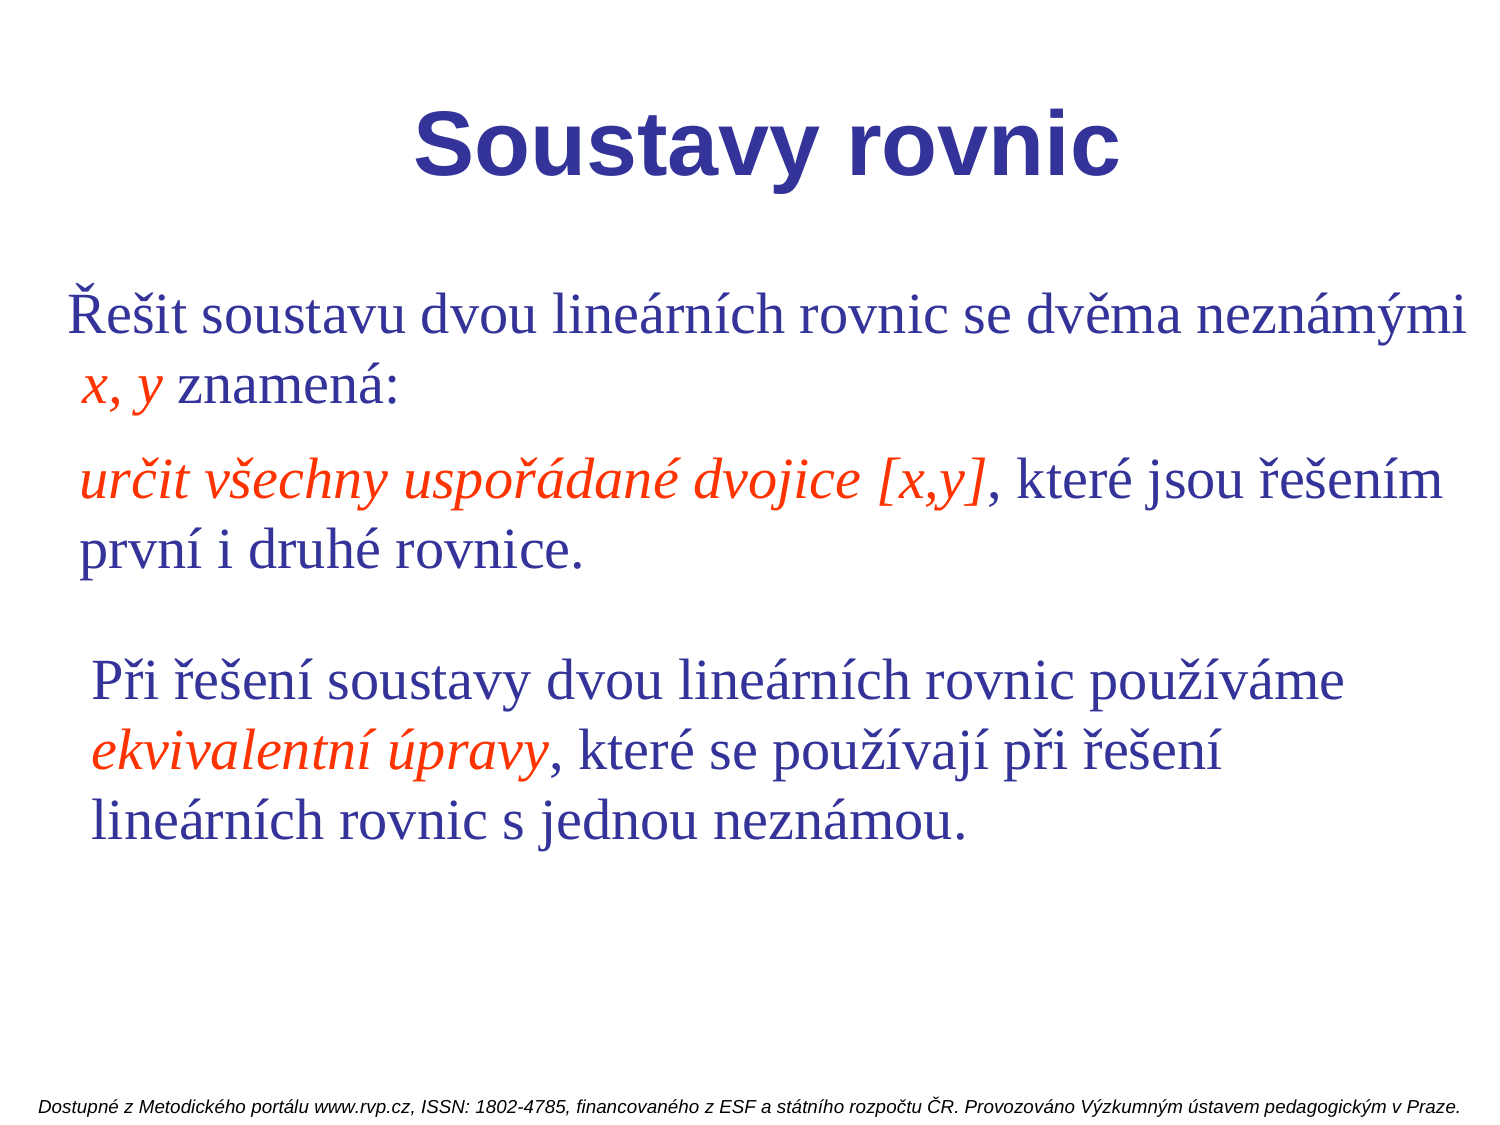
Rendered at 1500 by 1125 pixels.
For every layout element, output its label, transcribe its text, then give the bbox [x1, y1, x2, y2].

title Soustavy rovnic [75, 45, 1426, 233]
text_box Při řešení soustavy dvou lineárních rovnic používáme ekvivalentní úpravy, které se používají při řešení lineárních rovnic s jednou neznámou. [76, 633, 1459, 859]
text_box určit všechny uspořádané dvojice [x,y], které jsou řešením první i druhé rovnice. [64, 432, 1500, 588]
text_box Dostupné z Metodického portálu www.rvp.cz, ISSN: 1802-4785, financovaného z ESF a státního rozpočtu ČR. Provozováno Výzkumným ústavem pedagogickým v Praze. [23, 1087, 1476, 1125]
text_box Řešit soustavu dvou lineárních rovnic se dvěma neznámými x, y znamená: [53, 267, 1500, 423]
